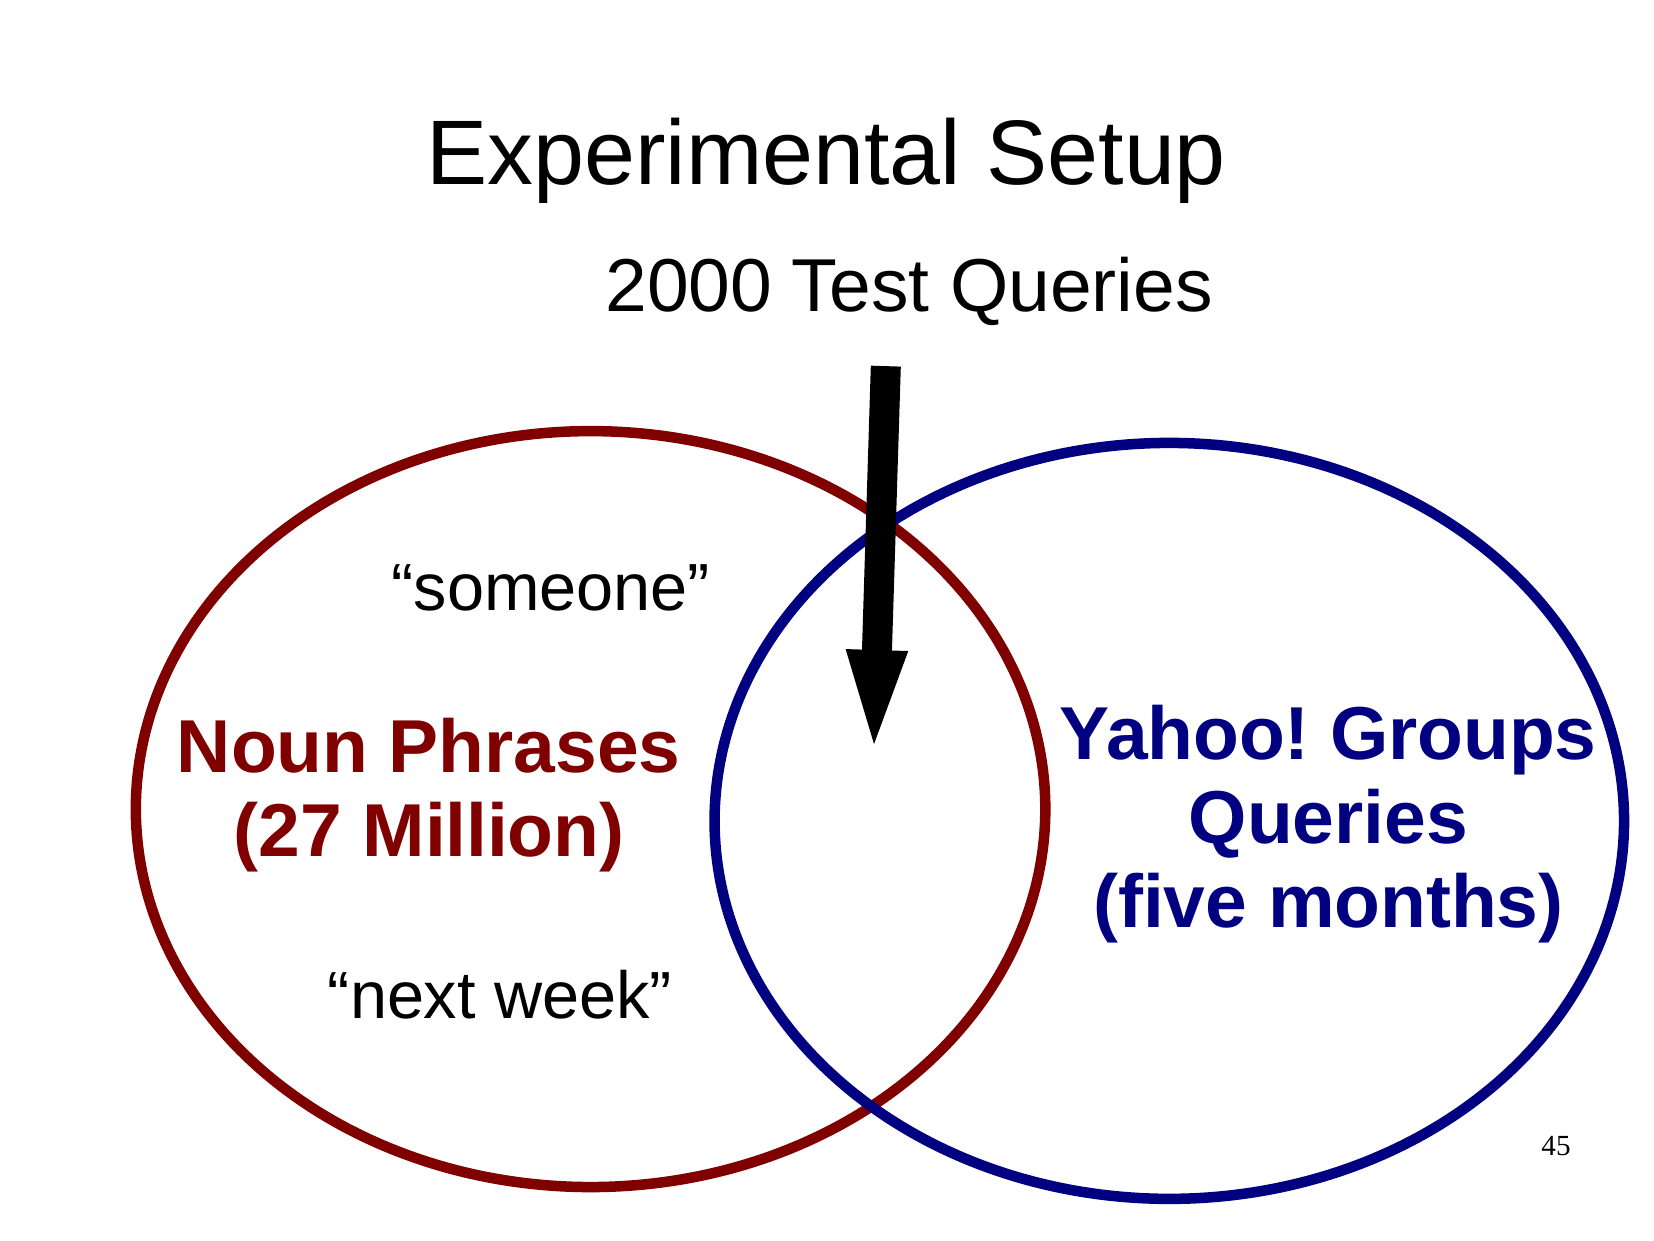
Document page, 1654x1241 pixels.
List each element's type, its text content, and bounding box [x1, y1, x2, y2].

title Experimental Setup [82, 49, 1571, 257]
text_box “next week” [312, 950, 689, 1041]
text_box “someone” [376, 542, 727, 656]
text_box Noun Phrases (27 Million) [162, 697, 697, 880]
text_box Yahoo! Groups Queries (five months) [1045, 684, 1612, 951]
text_box 2000 Test Queries [590, 236, 1228, 336]
